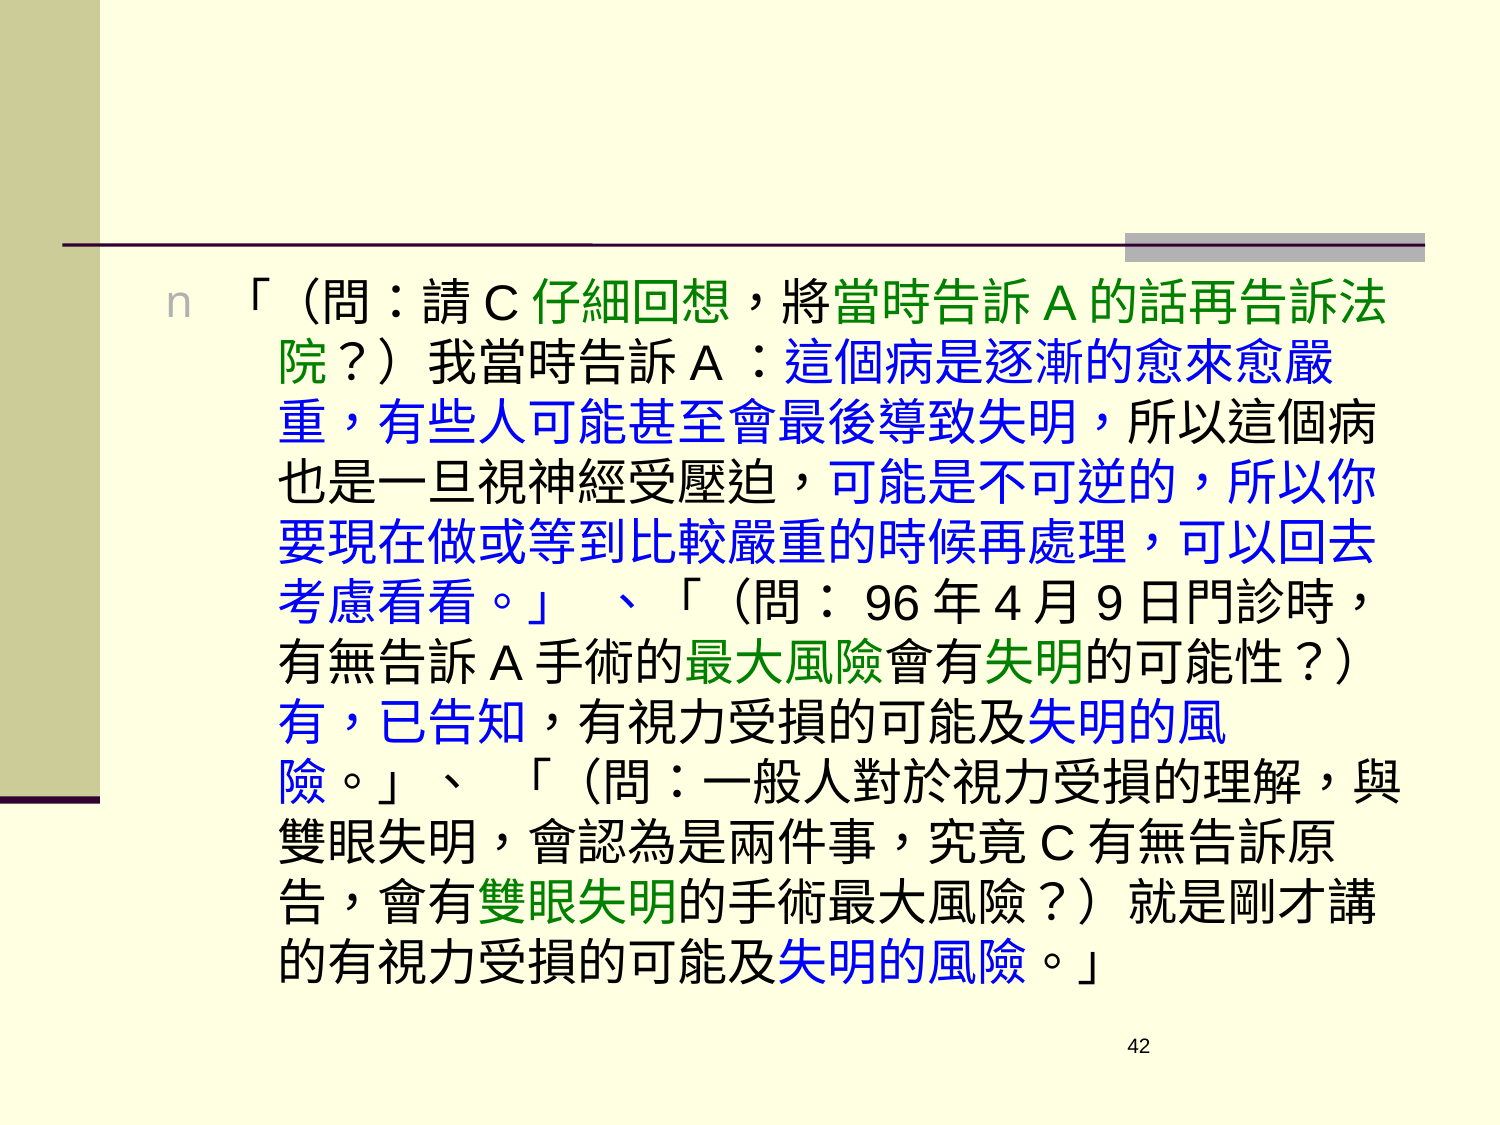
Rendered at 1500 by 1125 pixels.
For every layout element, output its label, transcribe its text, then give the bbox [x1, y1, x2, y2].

list 「（問：請C仔細回想，將當時告訴A的話再告訴法院？）我當時告訴A：這個病是逐漸的愈來愈嚴重，有些人可能甚至會最後導致失明，所以這個病也是一旦視神經受壓迫，可能是不可逆的，所以你要現在做或等到比較嚴重的時候再處理，可以回去考慮看看。」 、「（問：96年4月9日門診時，有無告訴A手術的最大風險會有失明的可能性？）有，已告知，有視力受損的可能及失明的風險。」、 「（問：一般人對於視力受損的理解，與雙眼失明，會認為是兩件事，究竟C有無告訴原告，會有雙眼失明的手術最大風險？）就是剛才講的有視力受損的可能及失明的風險。」 [150, 262, 1426, 1006]
text_box [1112, 1025, 1426, 1101]
